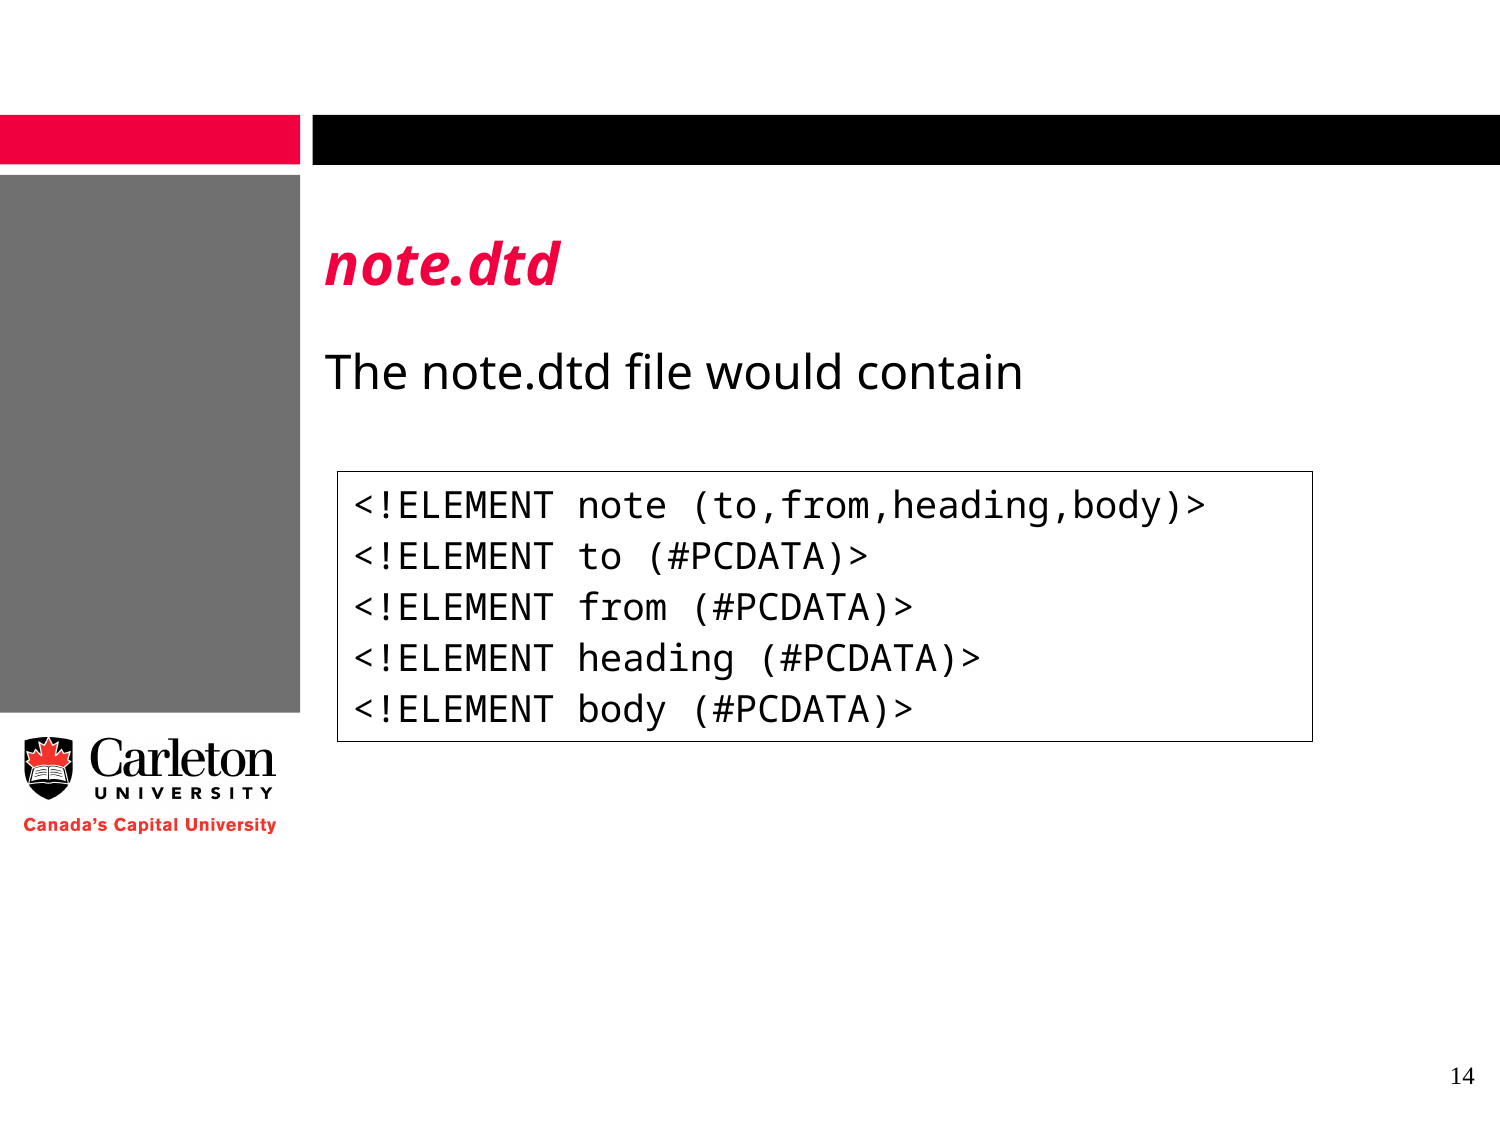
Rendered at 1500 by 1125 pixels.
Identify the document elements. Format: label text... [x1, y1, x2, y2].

title note.dtd [324, 194, 1450, 324]
picture [24, 737, 276, 834]
list The note.dtd file would contain [324, 324, 1450, 1036]
text_box <!ELEMENT note (to,from,heading,body)> <!ELEMENT to (#PCDATA)> <!ELEMENT from (#PCDATA)> <!ELEMENT heading (#PCDATA)> <!ELEMENT body (#PCDATA)> [337, 471, 1313, 713]
